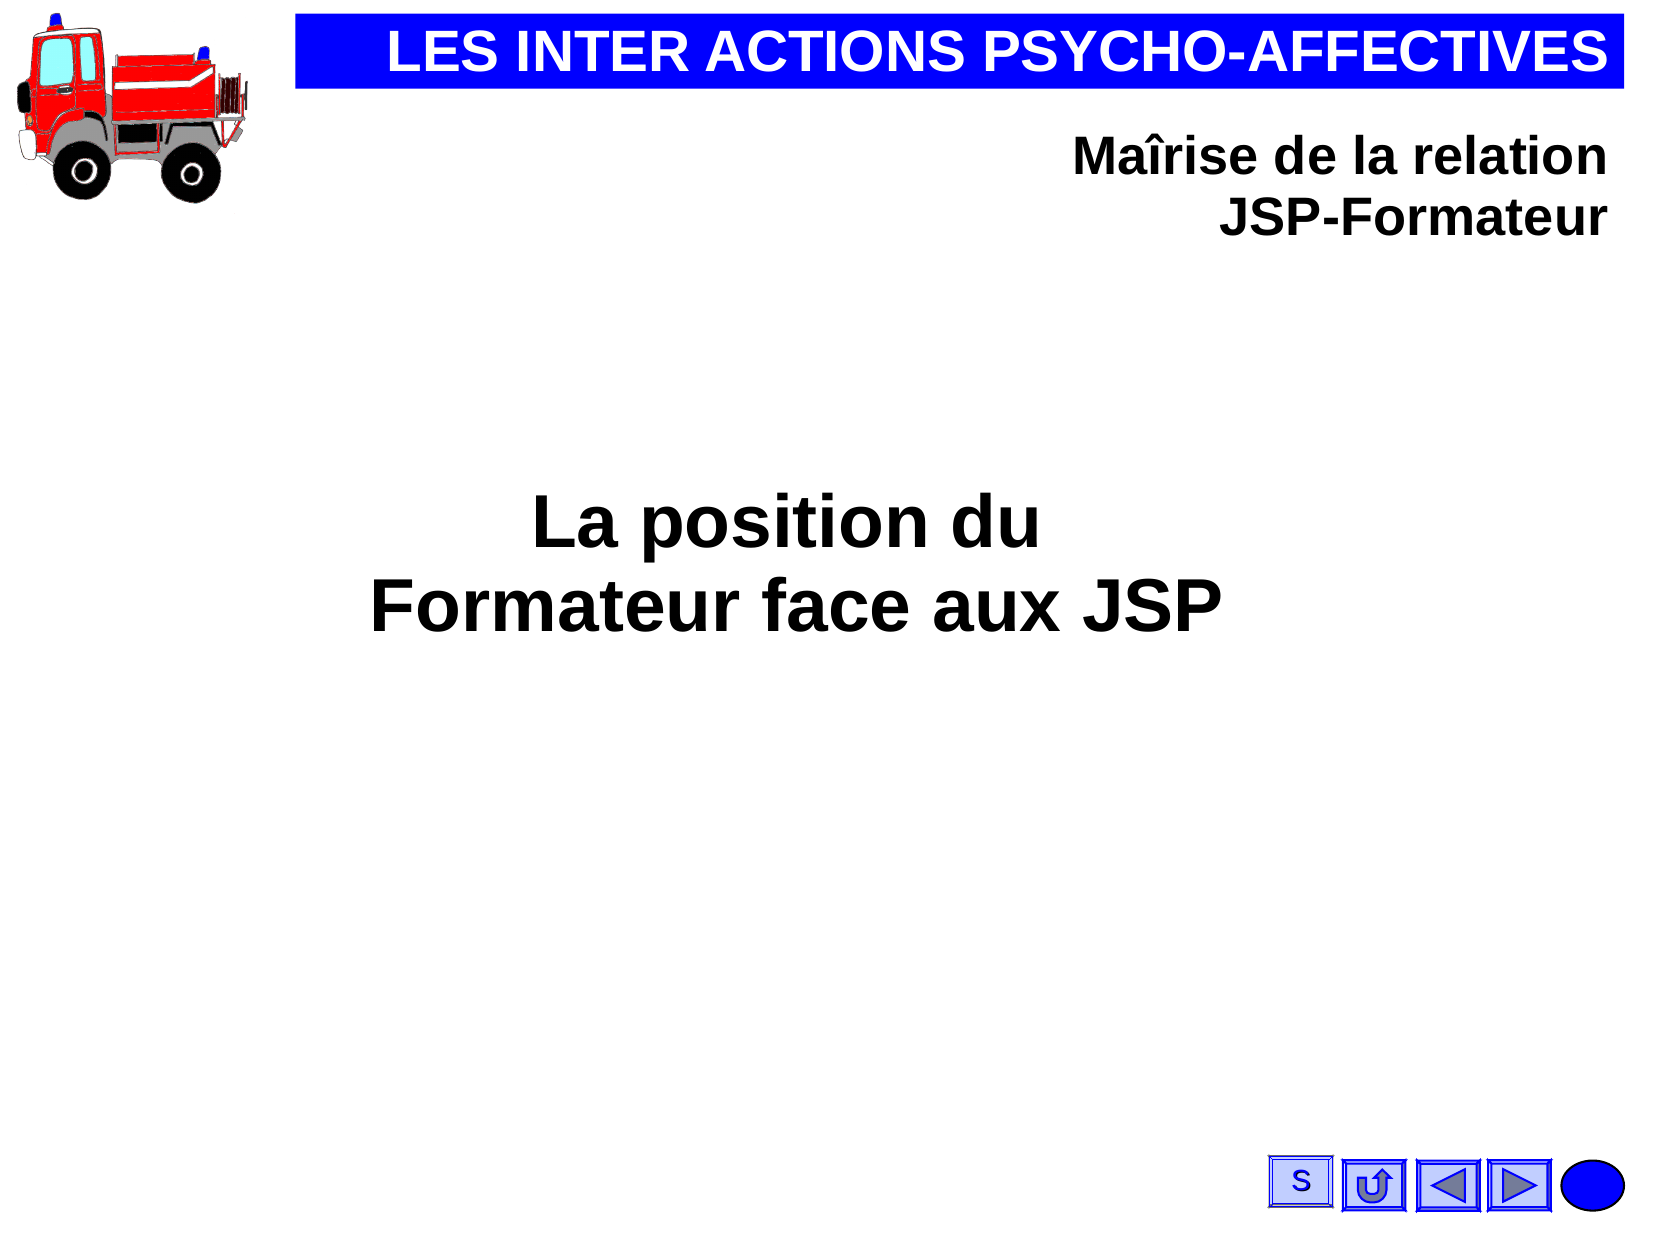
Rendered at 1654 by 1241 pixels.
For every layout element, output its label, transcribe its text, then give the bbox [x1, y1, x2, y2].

text_box LES INTER ACTIONS PSYCHO-AFFECTIVES [295, 13, 1625, 89]
text_box La position du Formateur face aux JSP [265, 472, 1329, 798]
text_box Maîrise de la relation JSP-Formateur [1056, 118, 1624, 311]
text_box [1561, 1160, 1625, 1211]
picture [8, 8, 257, 216]
